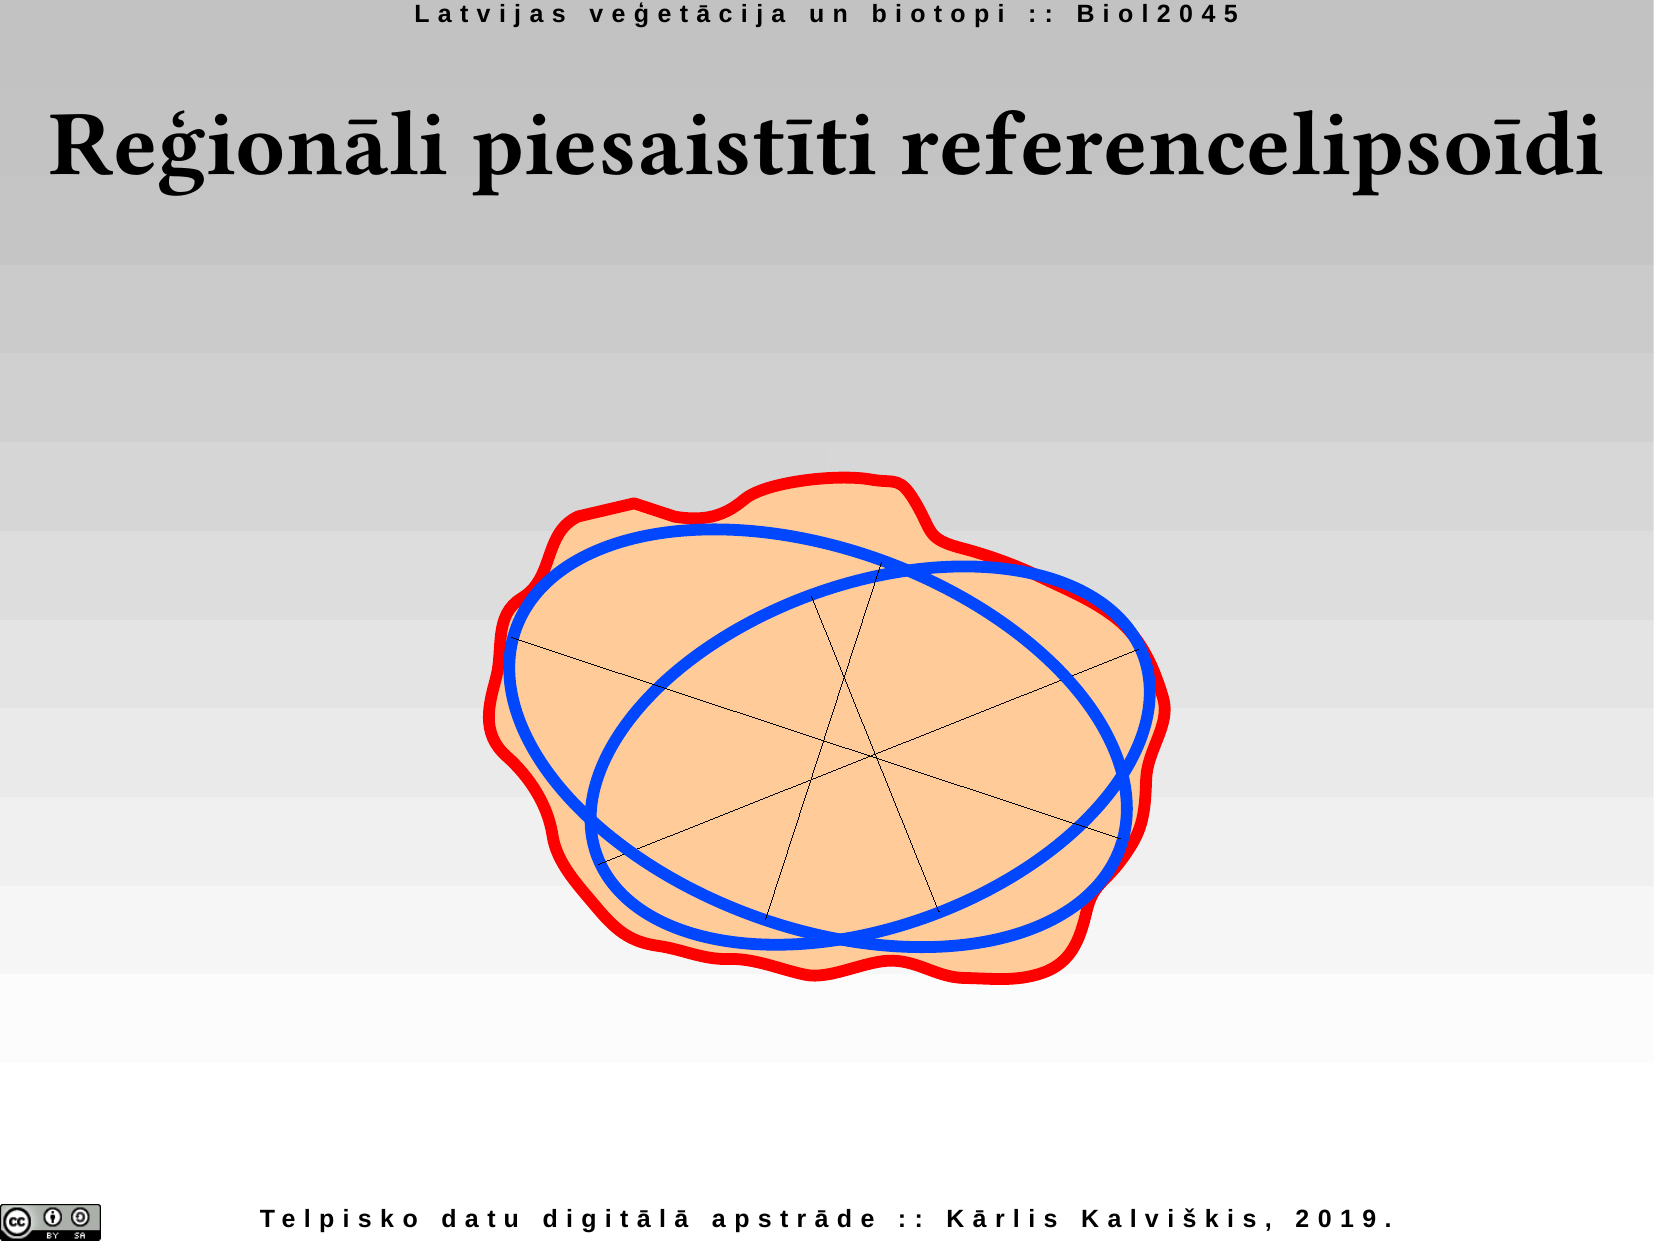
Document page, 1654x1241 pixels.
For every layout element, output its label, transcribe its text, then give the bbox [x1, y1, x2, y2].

text_box [597, 577, 1115, 933]
title Reģionāli piesaistīti referencelipsoīdi [0, 1, 1654, 287]
text_box [1123, 674, 1165, 858]
text_box [598, 835, 800, 938]
text_box [537, 477, 1008, 582]
text_box [880, 792, 1120, 941]
text_box [516, 536, 882, 804]
text_box [933, 573, 1143, 759]
picture [0, 287, 1654, 1241]
text_box [488, 592, 1089, 980]
